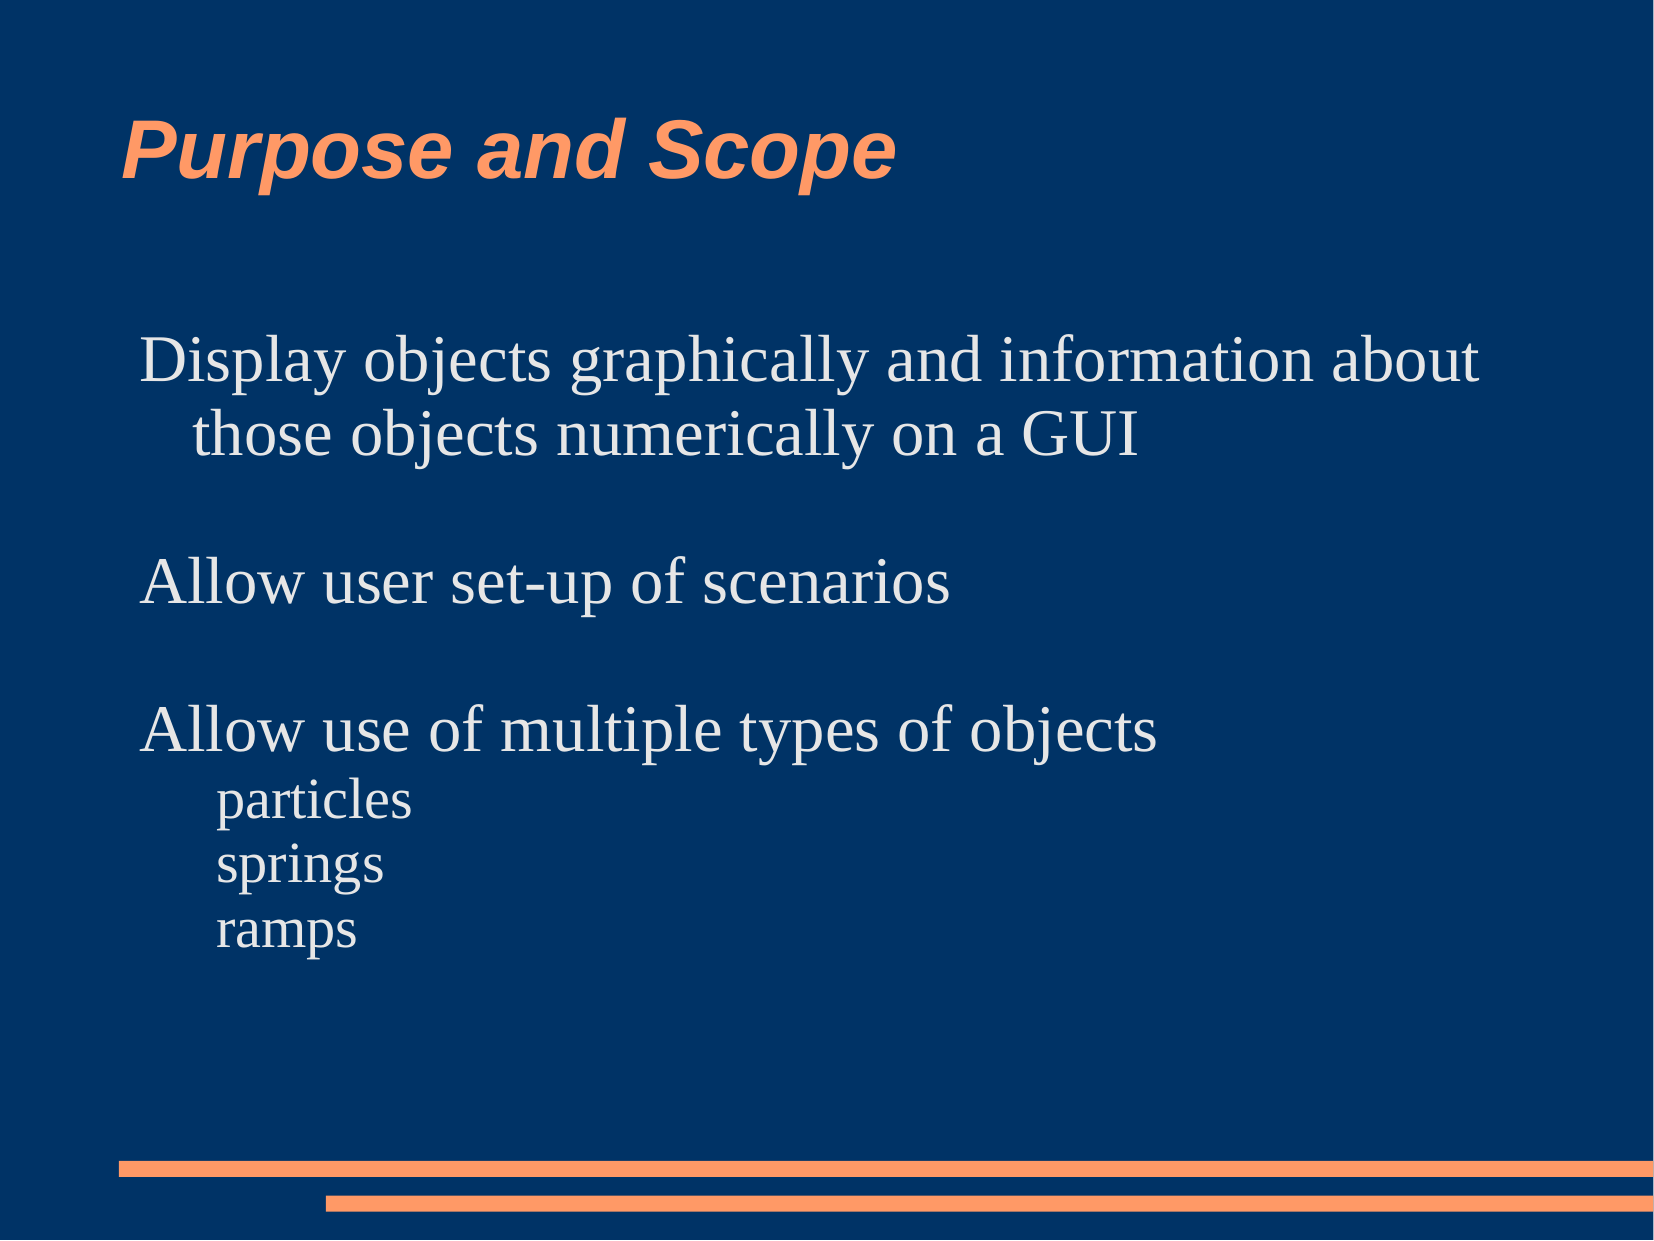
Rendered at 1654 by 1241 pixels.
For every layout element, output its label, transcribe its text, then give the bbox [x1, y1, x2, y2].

title Purpose and Scope [121, 46, 1534, 254]
list Display objects graphically and information about those objects numerically on a GUI Allow user set-up of scenarios Allow use of multiple types of objects particles springs ramps [121, 322, 1561, 1133]
